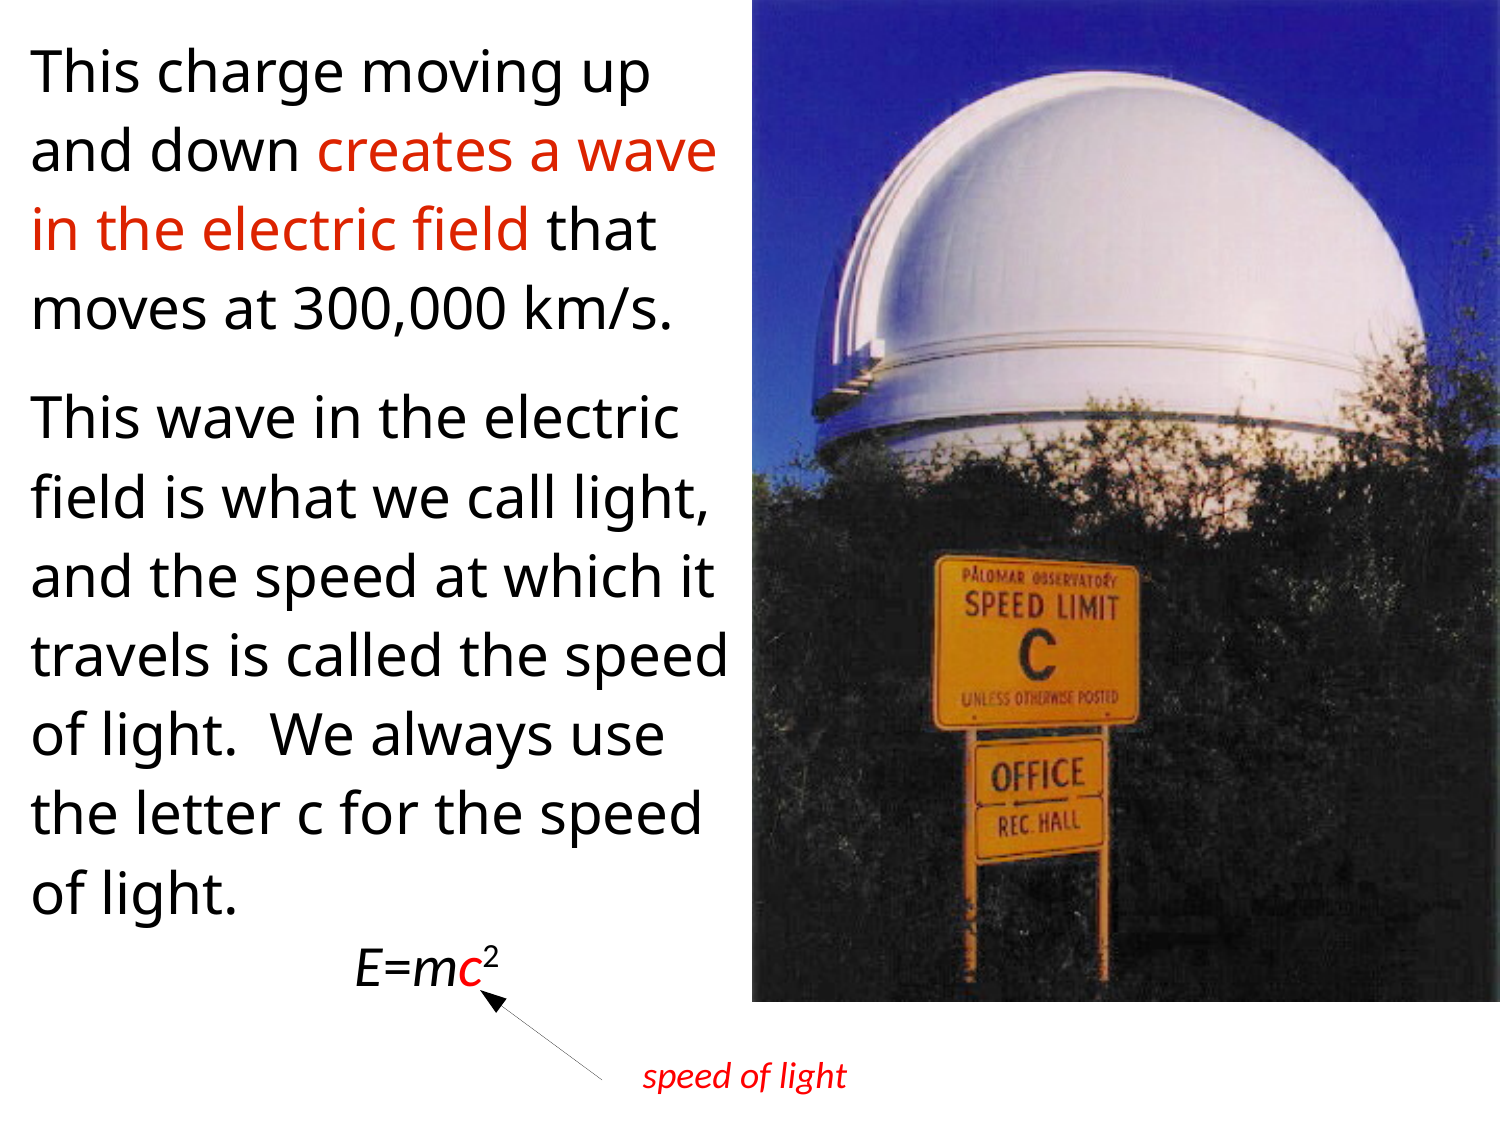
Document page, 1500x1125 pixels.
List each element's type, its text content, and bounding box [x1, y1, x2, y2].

list This charge moving up and down creates a wave in the electric field that moves at 300,000 km/s. This wave in the electric field is what we call light, and the speed at which it travels is called the speed of light. We always use the letter c for the speed of light. [30, 29, 736, 1096]
picture [752, 0, 1500, 1003]
text_box E=mc2 [339, 920, 515, 1006]
text_box speed of light [627, 1043, 863, 1104]
